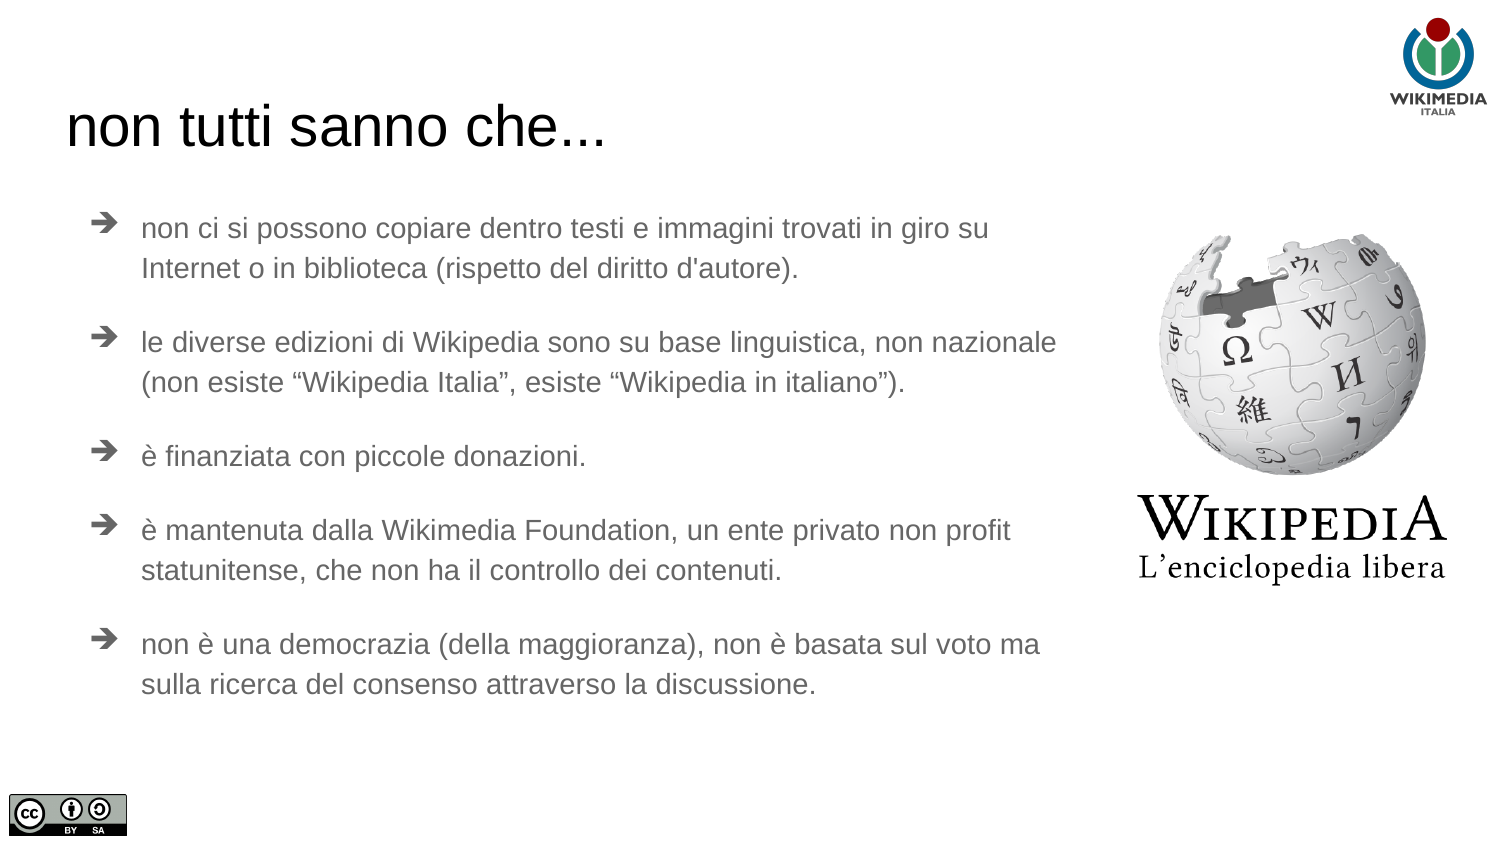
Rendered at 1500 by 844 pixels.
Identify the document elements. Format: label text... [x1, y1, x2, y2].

title non tutti sanno che... [51, 72, 1449, 167]
picture [1389, 17, 1488, 116]
picture [9, 794, 127, 836]
list non ci si possono copiare dentro testi e immagini trovati in giro su Internet o in biblioteca (rispetto del diritto d'autore). le diverse edizioni di Wikipedia sono su base linguistica, non nazionale (non esiste “Wikipedia Italia”, esiste “Wikipedia in italiano”). è finanziata con piccole donazioni. è mantenuta dalla Wikimedia Foundation, un ente privato non profit statunitense, che non ha il controllo dei contenuti. non è una democrazia (della maggioranza), non è basata sul voto ma sulla ricerca del consenso attraverso la discussione. [51, 189, 1077, 750]
picture [1116, 194, 1468, 598]
